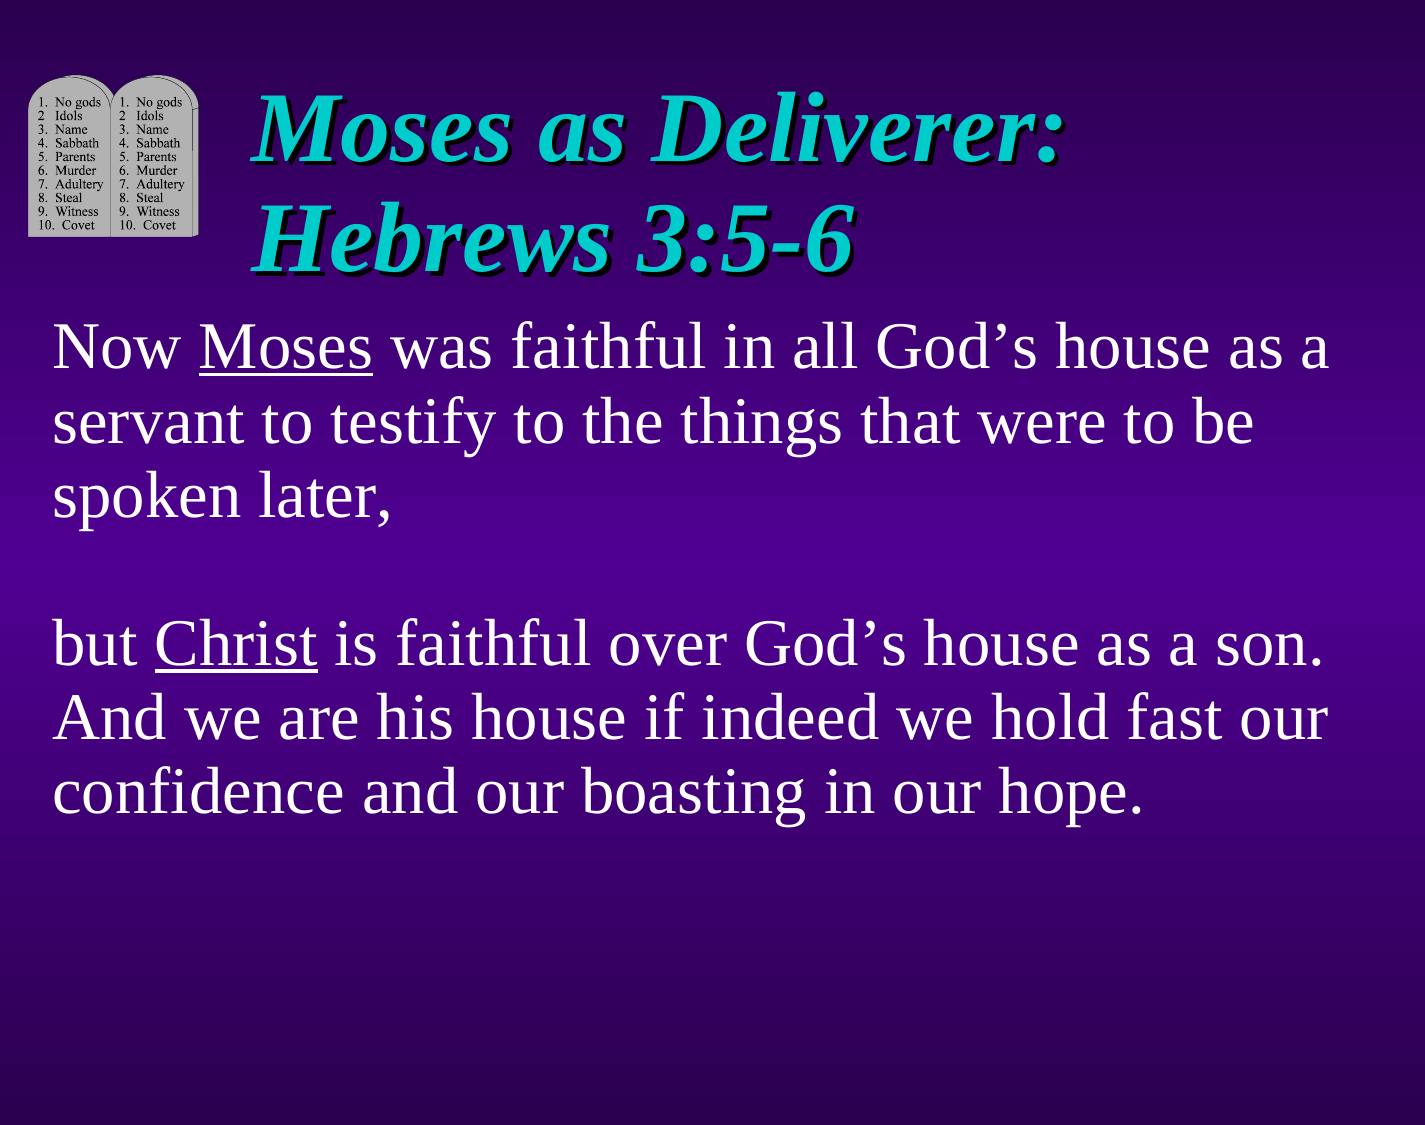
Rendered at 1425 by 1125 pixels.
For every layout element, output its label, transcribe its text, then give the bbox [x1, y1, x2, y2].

text_box Now Moses was faithful in all God’s house as a servant to testify to the things that were to be spoken later, but Christ is faithful over God’s house as a son. And we are his house if indeed we hold fast our confidence and our boasting in our hope. [37, 302, 1388, 1073]
title Moses as Deliverer: Hebrews 3:5-6 [237, 64, 1319, 301]
